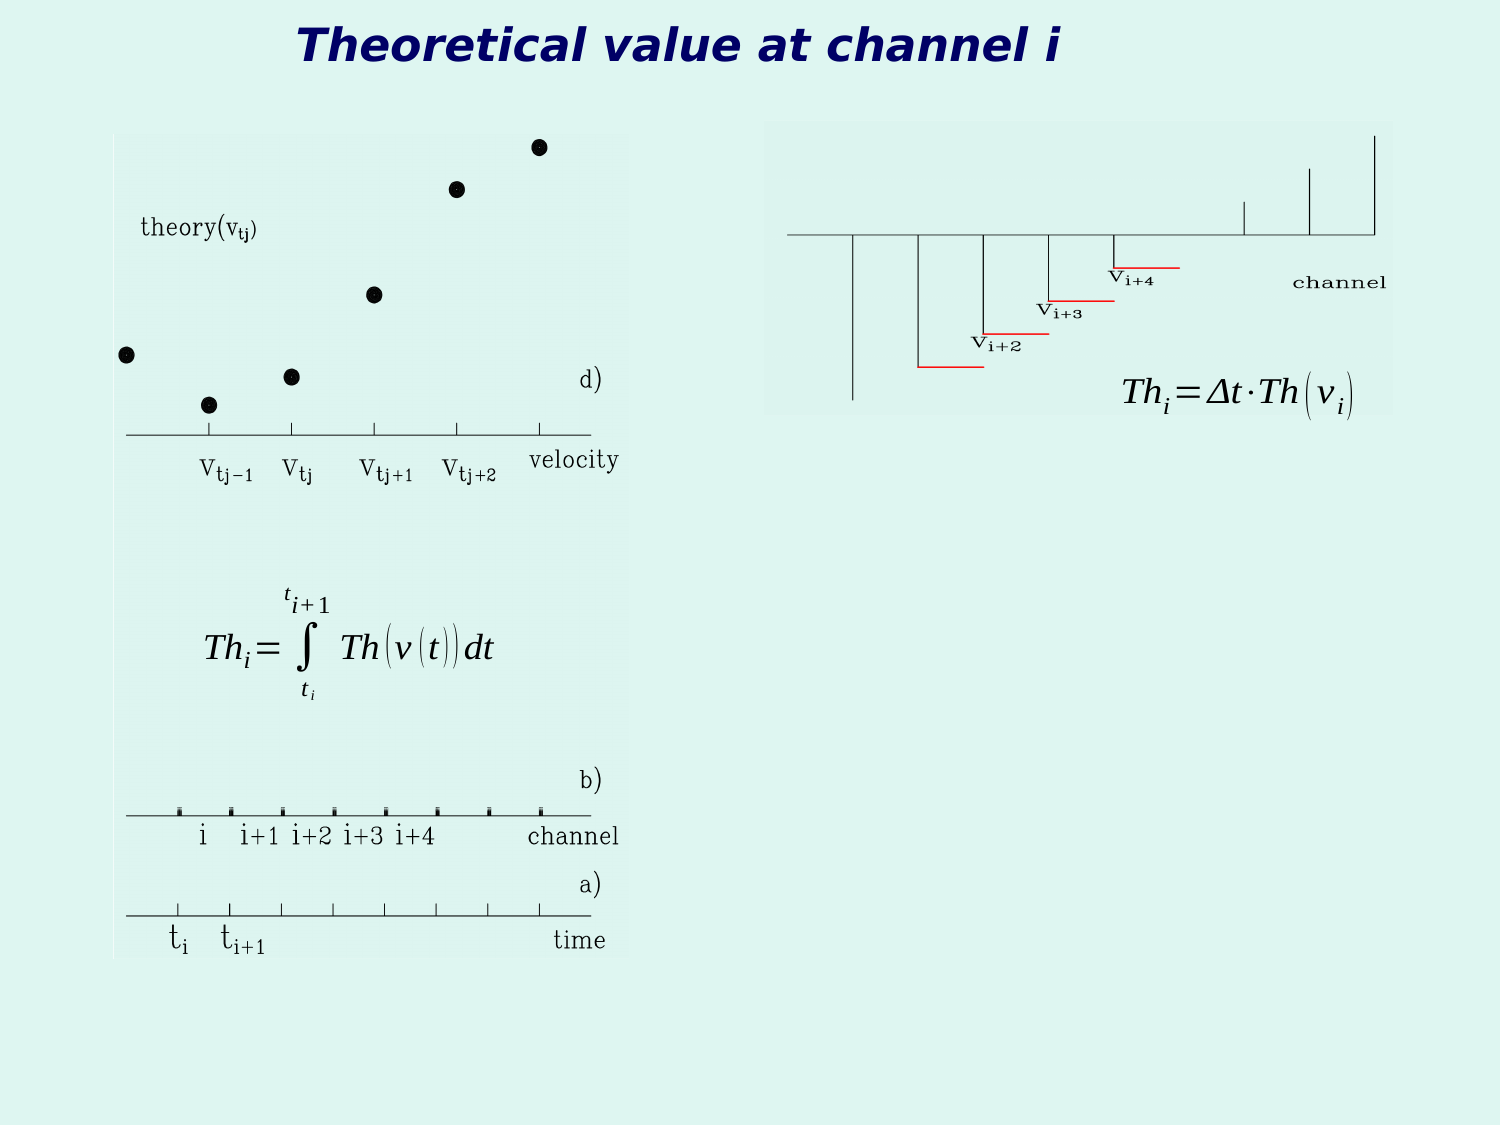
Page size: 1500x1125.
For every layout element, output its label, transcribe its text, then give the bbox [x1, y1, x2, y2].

picture [113, 134, 630, 960]
picture [764, 120, 1395, 416]
chart [193, 579, 511, 705]
chart [1110, 369, 1369, 423]
text_box Theoretical value at channel i [280, 8, 1170, 79]
